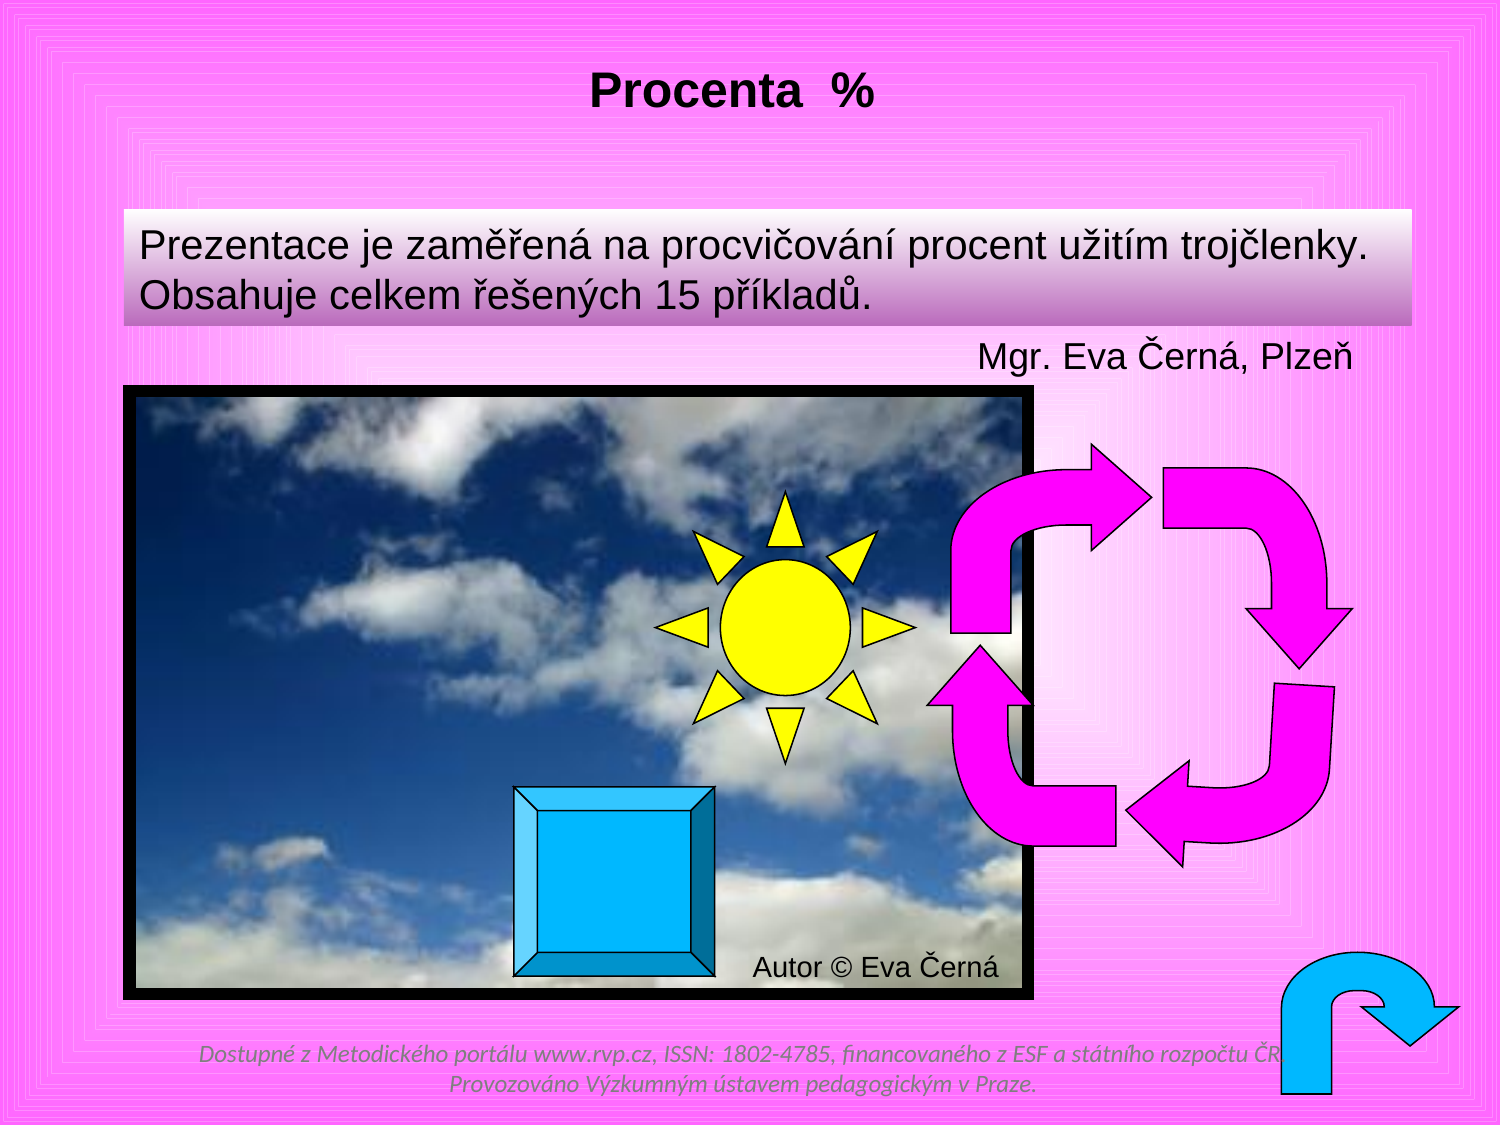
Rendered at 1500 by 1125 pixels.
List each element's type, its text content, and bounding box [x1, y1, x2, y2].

picture [1008, 706, 1022, 779]
text_box [1125, 683, 1335, 867]
text_box [862, 607, 916, 648]
picture [135, 397, 1022, 988]
text_box [720, 559, 851, 696]
text_box [1281, 952, 1459, 1094]
text_box Dostupné z Metodického portálu www.rvp.cz, ISSN: 1802-4785, financovaného z ESF a státního rozpočtu ČR. Provozováno Výzkumným ústavem pedagogickým v Praze. [171, 1030, 1317, 1106]
text_box [655, 607, 709, 648]
text_box Procenta % [574, 49, 891, 125]
text_box [514, 786, 715, 977]
text_box [1163, 467, 1353, 669]
text_box [950, 444, 1152, 634]
text_box [826, 670, 878, 724]
text_box [766, 491, 805, 547]
text_box Autor © Eva Černá [737, 940, 1014, 992]
text_box Mgr. Eva Černá, Plzeň [962, 324, 1412, 386]
text_box [693, 531, 745, 585]
text_box [927, 645, 1116, 847]
text_box [693, 670, 745, 724]
text_box Prezentace je zaměřená na procvičování procent užitím trojčlenky. Obsahuje celkem řešených 15 příkladů. [123, 209, 1412, 326]
text_box [826, 531, 878, 585]
text_box [766, 708, 805, 764]
